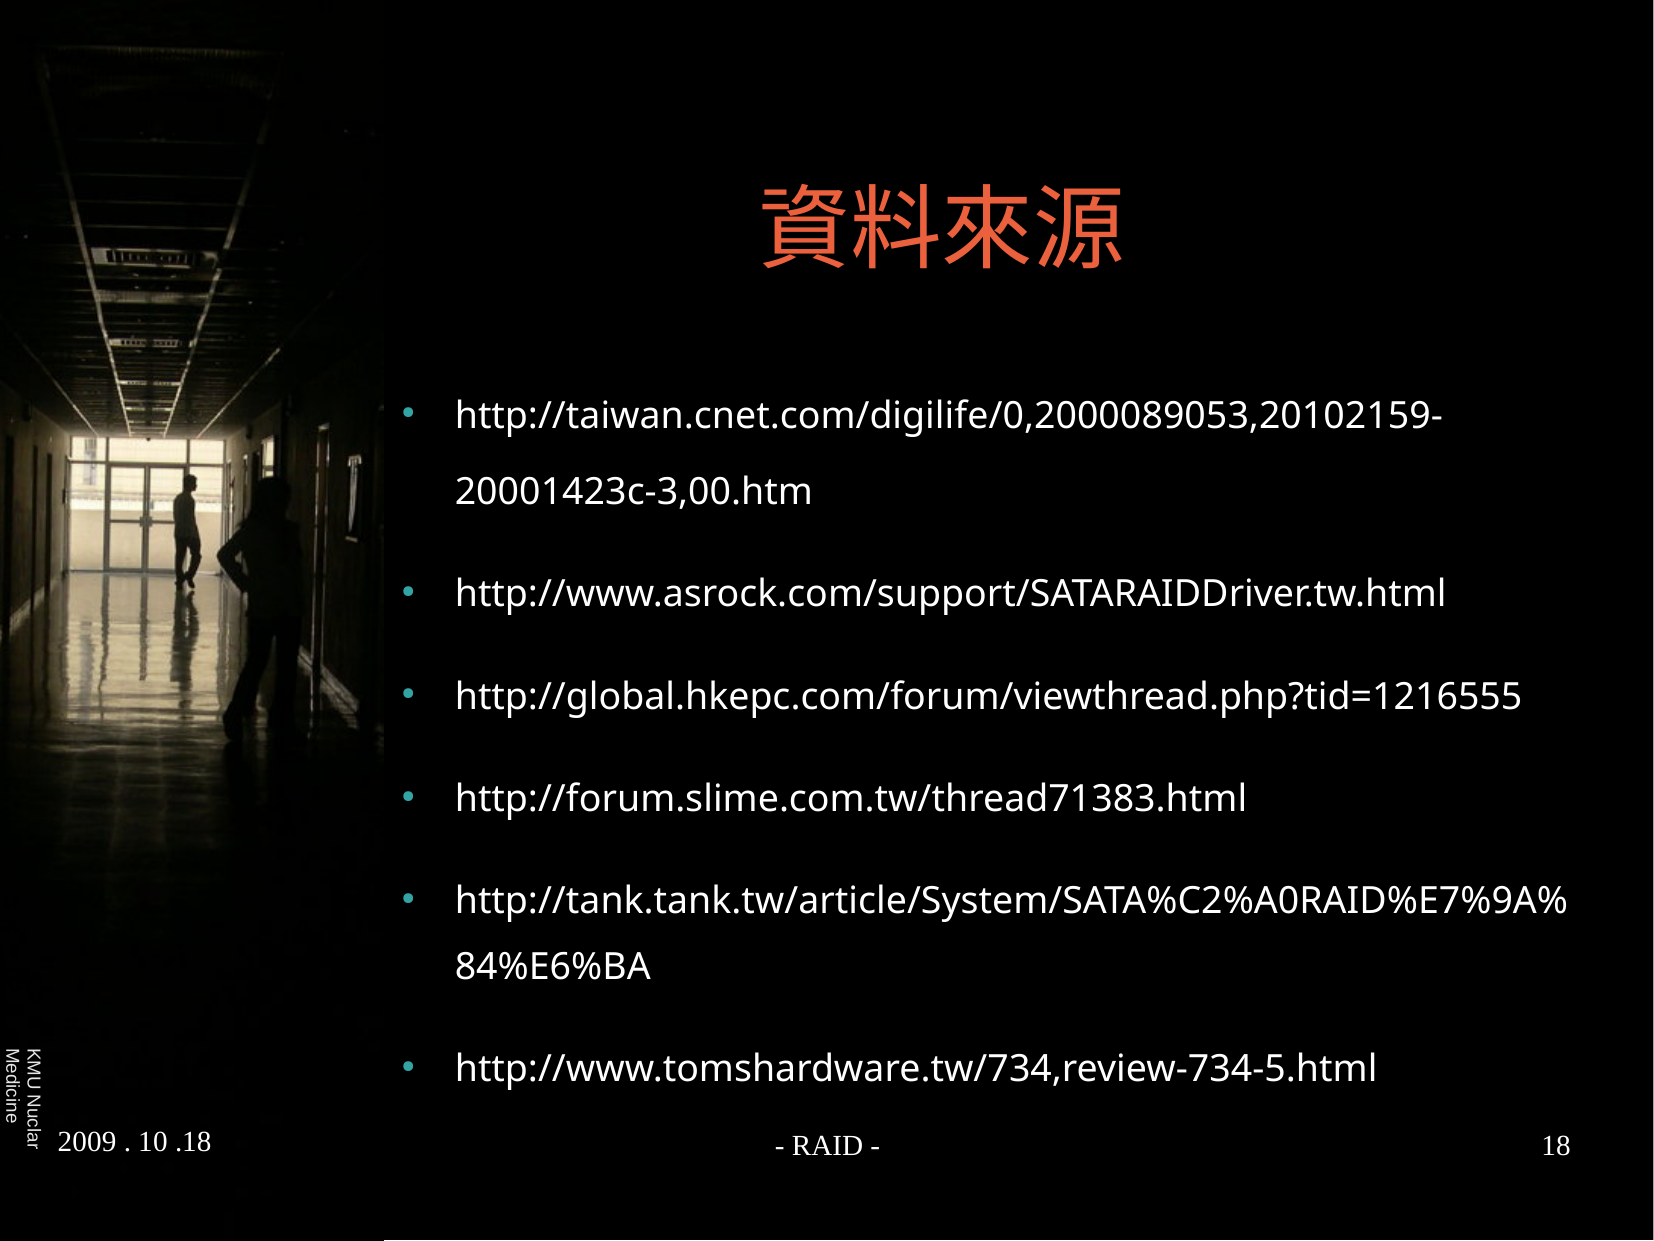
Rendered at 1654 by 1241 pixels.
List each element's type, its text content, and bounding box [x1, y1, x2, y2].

picture [0, 0, 384, 1241]
title 資料來源 [348, 118, 1536, 326]
list http://taiwan.cnet.com/digilife/0,2000089053,20102159-20001423c-3,00.htm http://www.asrock.com/support/SATARAIDDriver.tw.html http://global.hkepc.com/forum/viewthread.php?tid=1216555 http://forum.slime.com.tw/thread71383.html http://tank.tank.tw/article/System/SATA%C2%A0RAID%E7%9A%84%E6%BA http://www.tomshardware.tw/734,review-734-5.html [383, 362, 1571, 1182]
